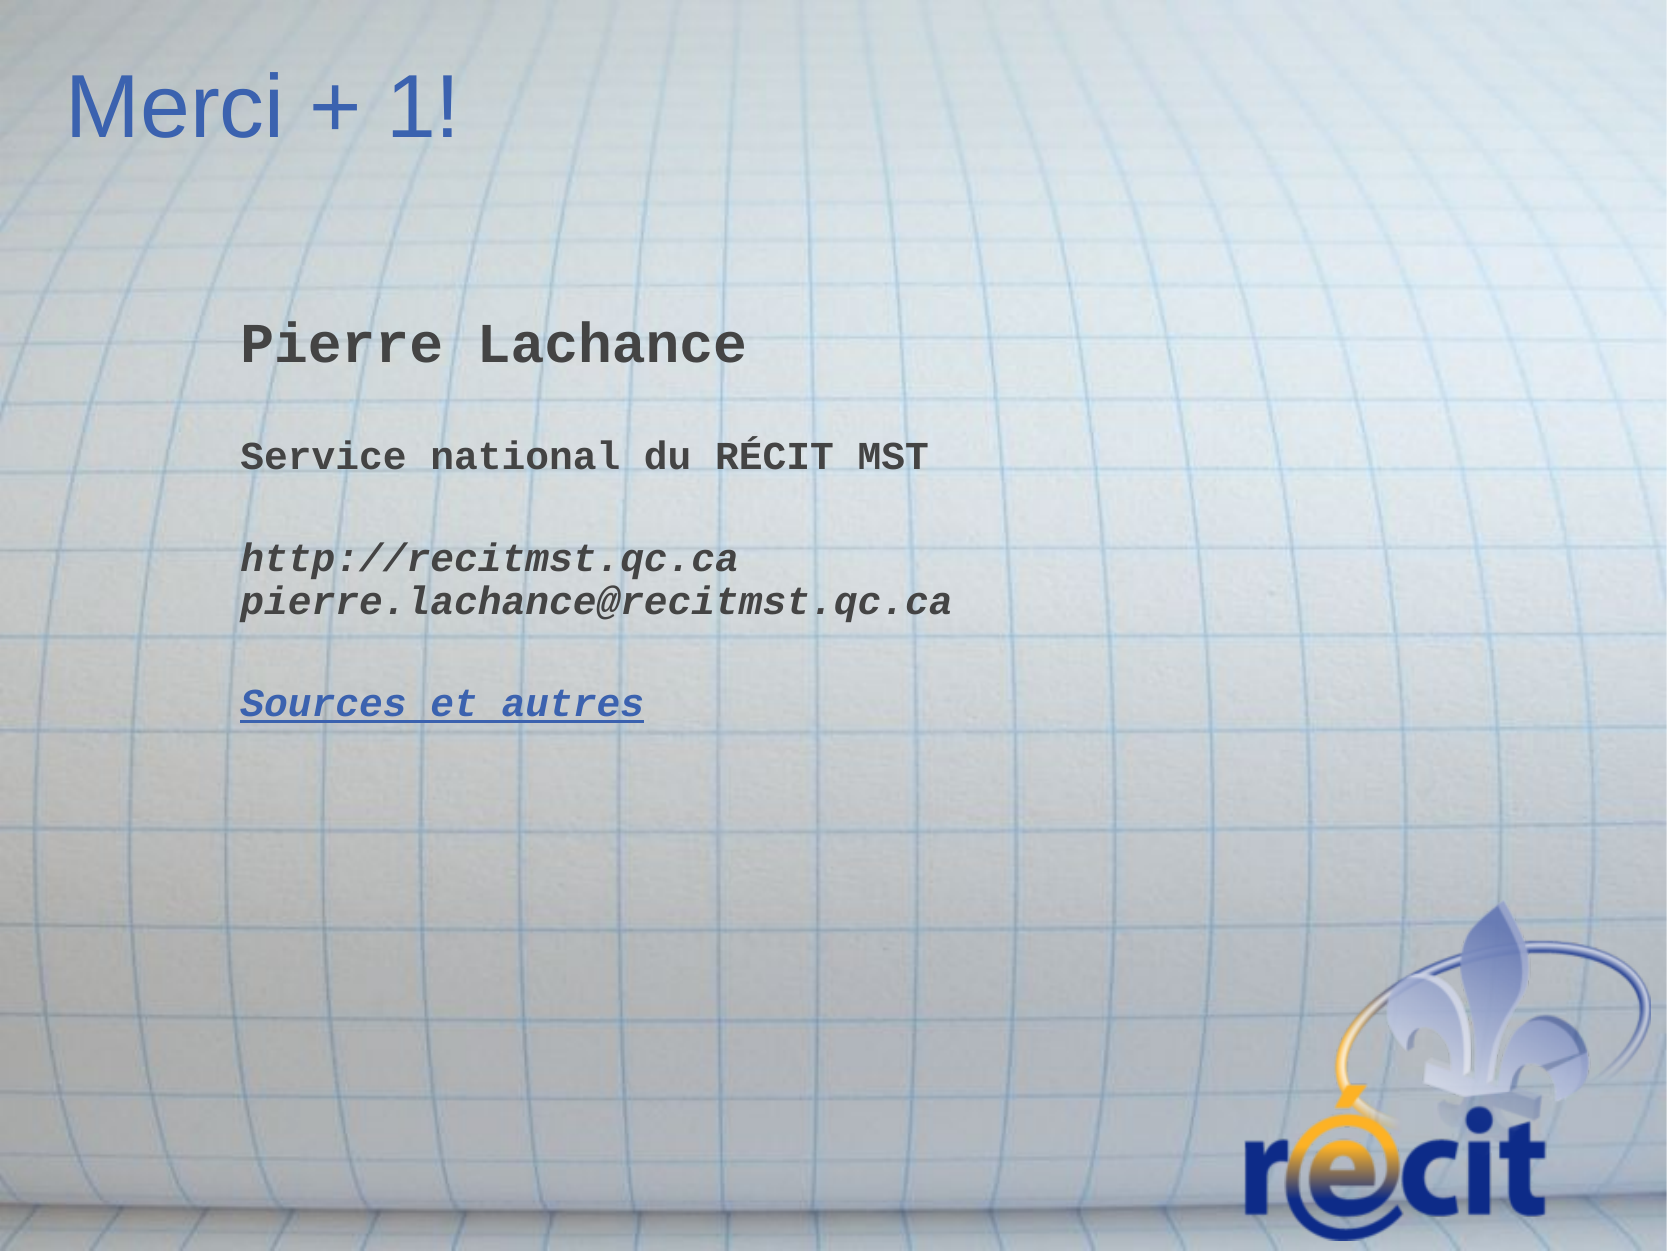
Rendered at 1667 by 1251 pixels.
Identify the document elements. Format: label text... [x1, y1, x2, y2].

list Pierre Lachance Service national du RÉCIT MST http://recitmst.qc.ca pierre.lachance@recitmst.qc.ca Sources et autres [240, 316, 1151, 969]
title Merci + 1! [65, 61, 1653, 213]
picture [0, 0, 1667, 1251]
